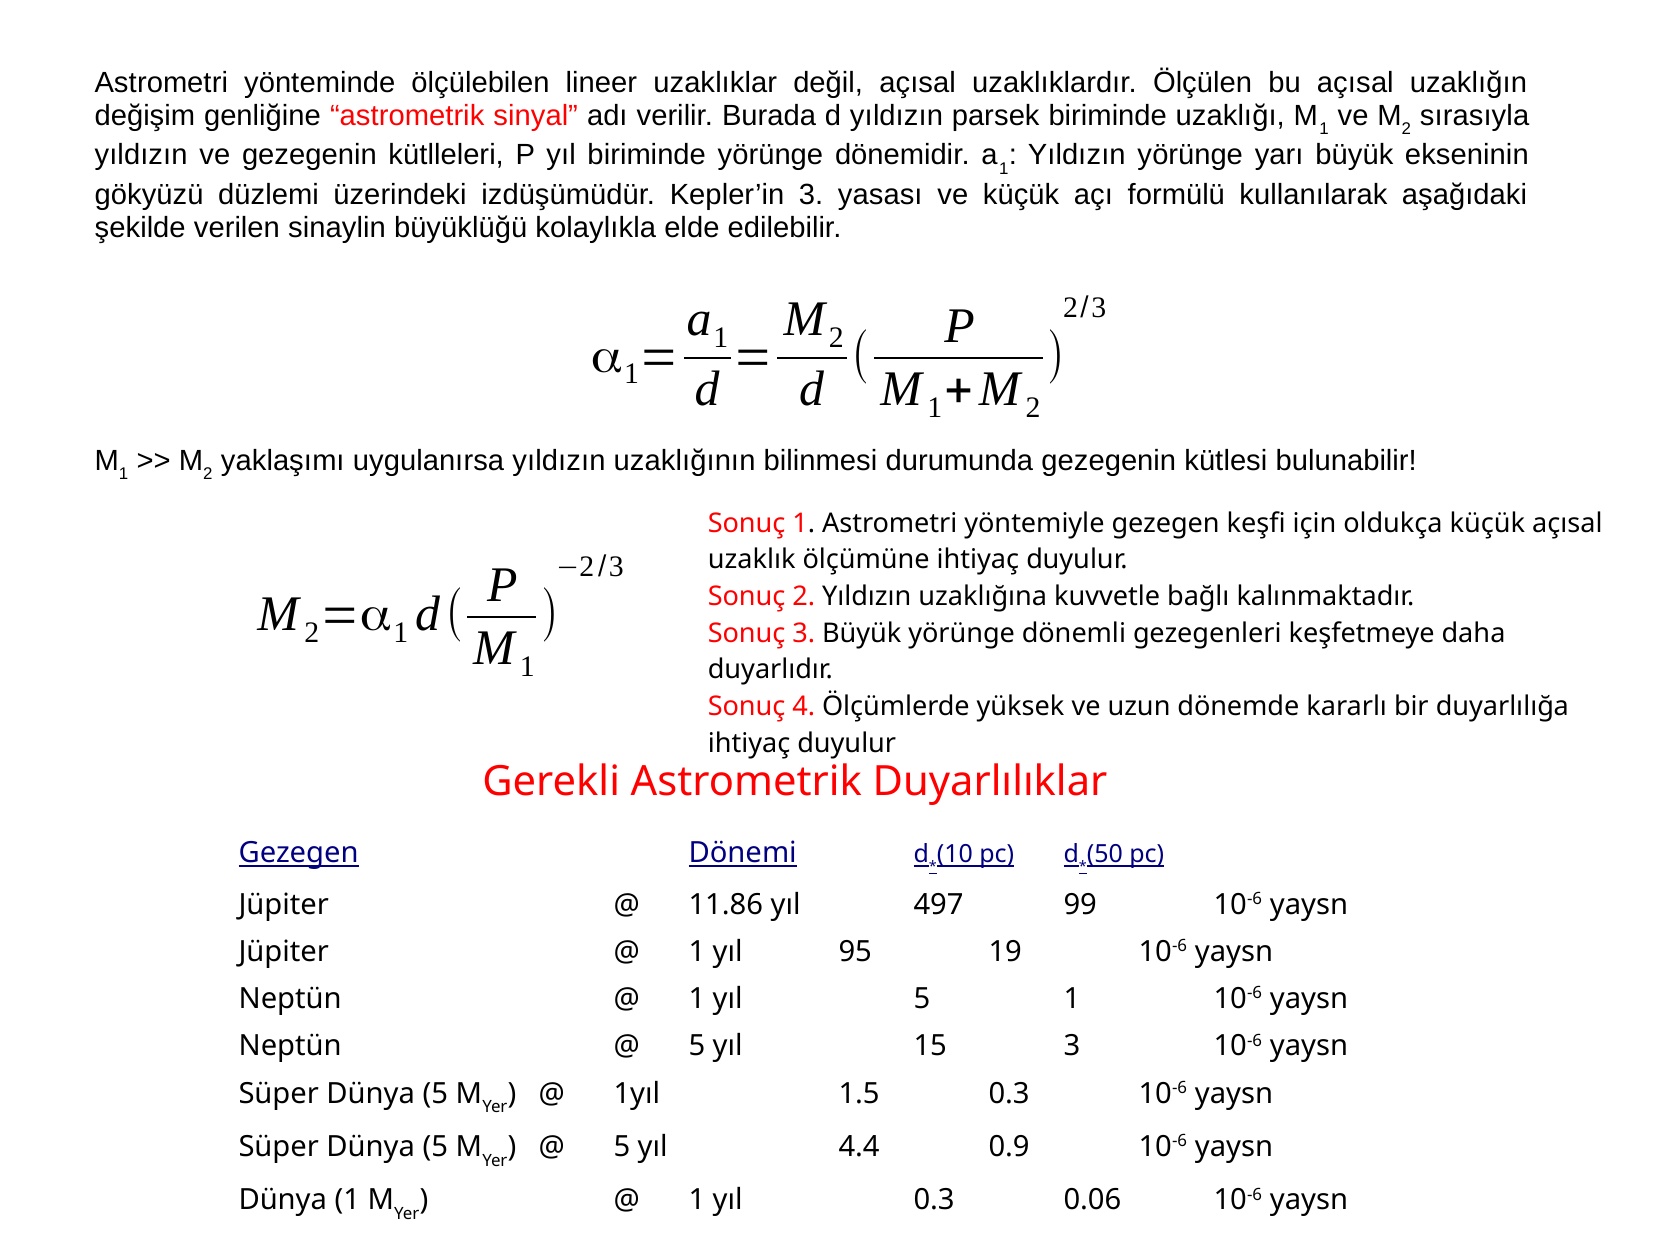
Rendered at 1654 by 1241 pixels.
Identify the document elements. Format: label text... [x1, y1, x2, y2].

text_box Gezegen Dönemi d*(10 pc) d*(50 pc) Jüpiter @ 11.86 yıl 497 99 10-6 yaysn Jüpiter @ 1 yıl 95 19 10-6 yaysn Neptün @ 1 yıl 5 1 10-6 yaysn Neptün @ 5 yıl 15 3 10-6 yaysn Süper Dünya (5 MYer) @ 1yıl 1.5 0.3 10-6 yaysn Süper Dünya (5 MYer) @ 5 yıl 4.4 0.9 10-6 yaysn Dünya (1 MYer) @ 1 yıl 0.3 0.06 10-6 yaysn [223, 830, 1434, 1217]
text_box Gerekli Astrometrik Duyarlılıklar [90, 743, 1501, 830]
text_box M1 >> M2 yaklaşımı uygulanırsa yıldızın uzaklığının bilinmesi durumunda gezegenin kütlesi bulunabilir! [79, 436, 1545, 498]
chart [585, 291, 1114, 424]
text_box Sonuç 1. Astrometri yöntemiyle gezegen keşfi için oldukça küçük açısal uzaklık ölçümüne ihtiyaç duyulur. Sonuç 2. Yıldızın uzaklığına kuvvetle bağlı kalınmaktadır. Sonuç 3. Büyük yörünge dönemli gezegenleri keşfetmeye daha duyarlıdır. Sonuç 4. Ölçümlerde yüksek ve uzun dönemde kararlı bir duyarlılığa ihtiyaç duyulur [693, 495, 1623, 742]
chart [248, 550, 630, 683]
text_box Astrometri yönteminde ölçülebilen lineer uzaklıklar değil, açısal uzaklıklardır. Ölçülen bu açısal uzaklığın değişim genliğine “astrometrik sinyal” adı verilir. Burada d yıldızın parsek biriminde uzaklığı, M1 ve M2 sırasıyla yıldızın ve gezegenin kütlleleri, P yıl biriminde yörünge dönemidir. a1: Yıldızın yörünge yarı büyük ekseninin gökyüzü düzlemi üzerindeki izdüşümüdür. Kepler’in 3. yasası ve küçük açı formülü kullanılarak aşağıdaki şekilde verilen sinaylin büyüklüğü kolaylıkla elde edilebilir. [79, 58, 1545, 251]
